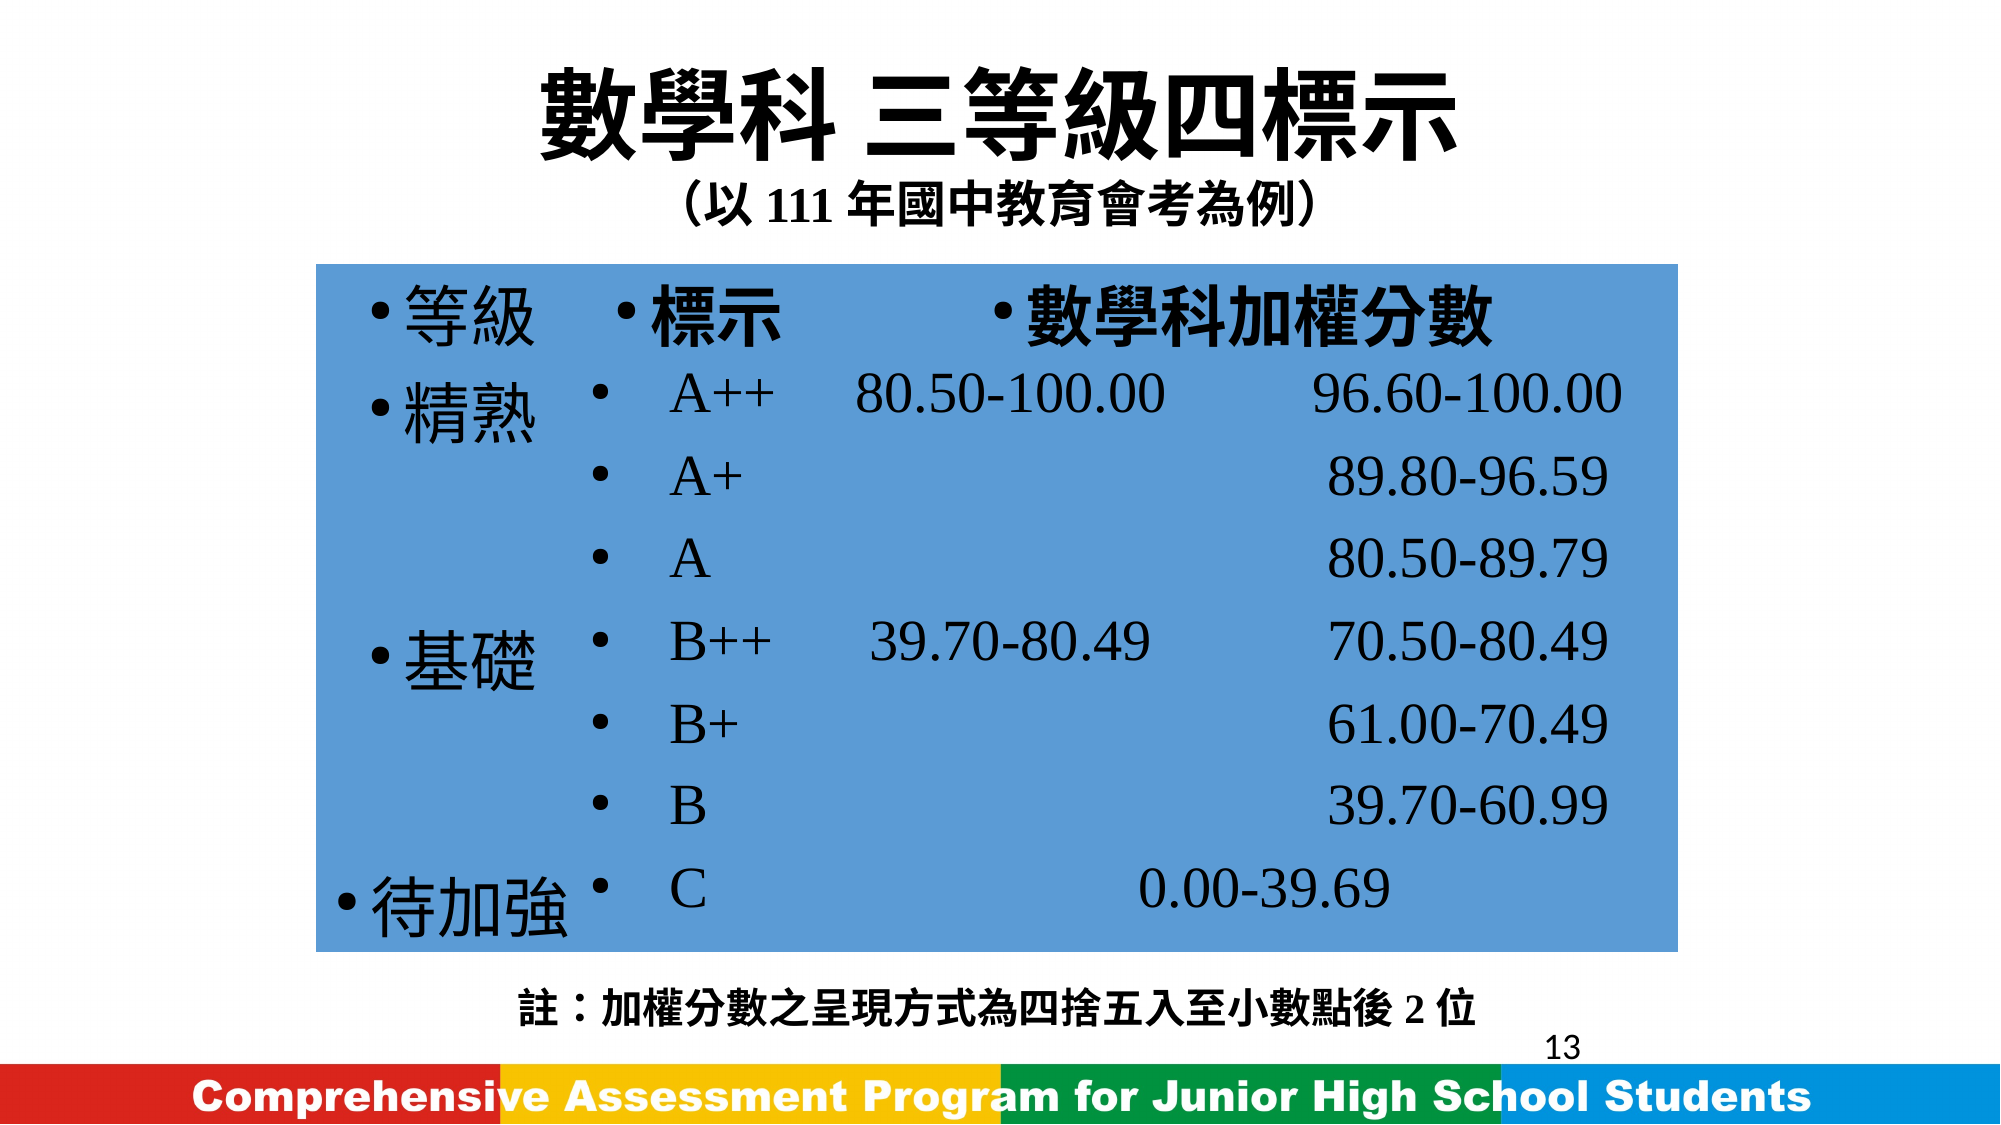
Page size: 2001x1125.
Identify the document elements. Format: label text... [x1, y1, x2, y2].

table_cell 80.50-100.00 [808, 361, 1214, 609]
table_cell 61.00-70.49 [1214, 691, 1678, 772]
table_cell B++ [590, 609, 808, 691]
table_cell C [590, 855, 808, 952]
table_cell 0.00-39.69 [808, 855, 1678, 952]
table_cell 89.80-96.59 [1214, 443, 1678, 526]
table_cell 39.70-80.49 [808, 609, 1214, 855]
table_cell 基礎 [316, 609, 590, 855]
table_cell A+ [590, 443, 808, 526]
table_cell 精熟 [316, 361, 590, 609]
title 數學科 三等級四標示 （以111年國中教育會考為例） [99, 45, 1900, 233]
table_header 標示 [590, 264, 808, 361]
table_cell A++ [590, 361, 808, 443]
table_header 數學科加權分數 [808, 264, 1678, 361]
table_cell B+ [590, 691, 808, 772]
table_cell 39.70-60.99 [1214, 772, 1678, 855]
table_cell 70.50-80.49 [1214, 609, 1678, 691]
table_cell 80.50-89.79 [1214, 526, 1678, 609]
table_cell A [590, 526, 808, 609]
table_cell 96.60-100.00 [1214, 361, 1678, 443]
table_cell B [590, 772, 808, 855]
table_cell 待加強 [316, 855, 590, 952]
table_header 等級 [316, 264, 590, 361]
text_box [1528, 1014, 1995, 1075]
text_box 註：加權分數之呈現方式為四捨五入至小數點後2位 [502, 974, 1748, 1041]
